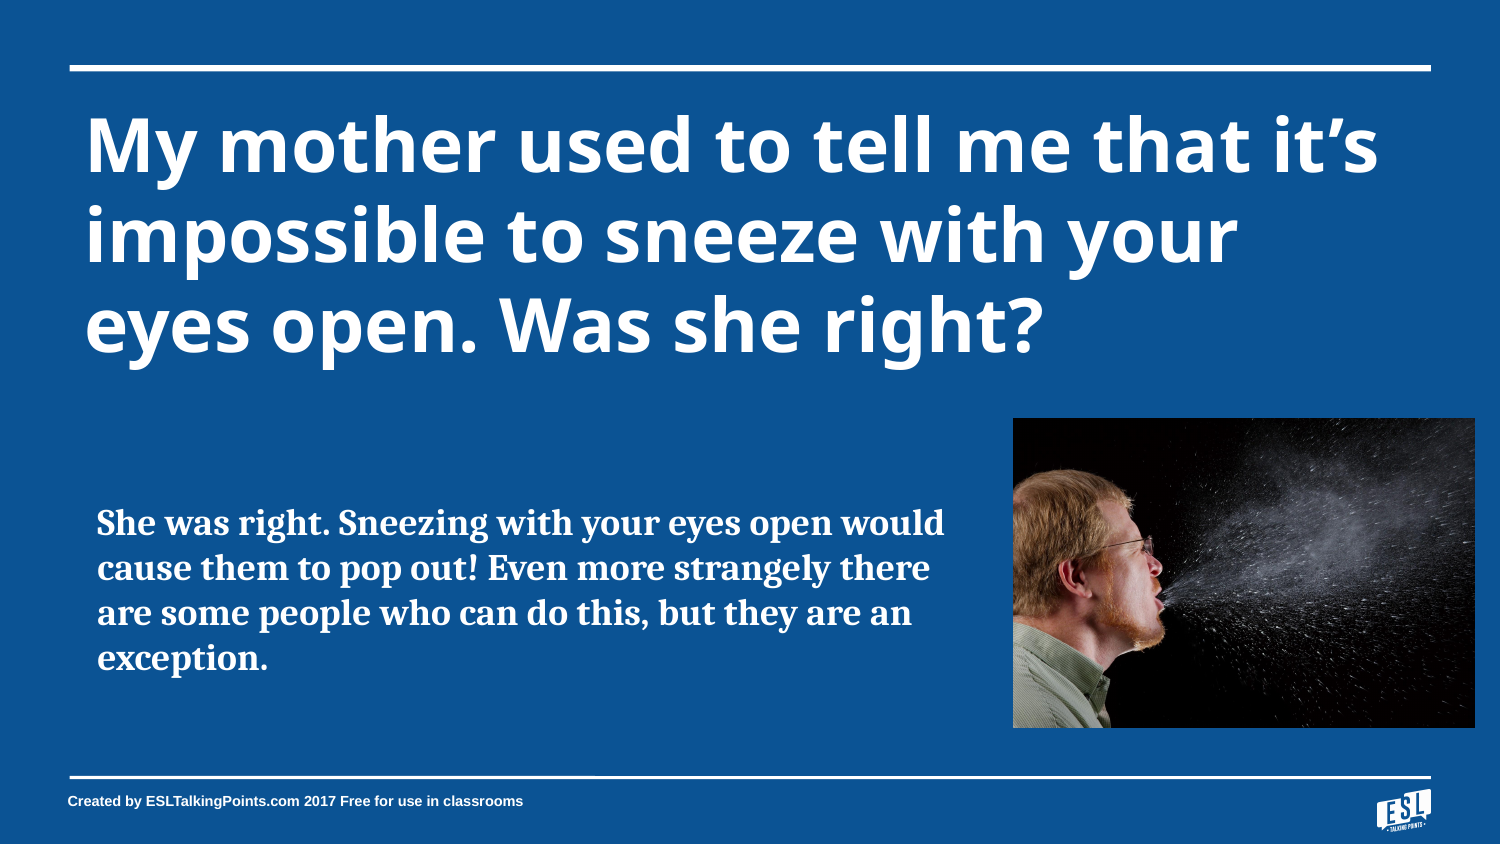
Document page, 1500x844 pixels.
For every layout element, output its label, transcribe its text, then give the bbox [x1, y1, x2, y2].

title My mother used to tell me that it’s impossible to sneeze with your eyes open. Was she right? [69, 82, 1431, 394]
picture [1377, 789, 1431, 832]
title She was right. Sneezing with your eyes open would cause them to pop out! Even more strangely there are some people who can do this, but they are an exception. [82, 483, 989, 740]
text_box Created by ESLTalkingPoints.com 2017 Free for use in classrooms [52, 779, 1070, 822]
picture [1013, 418, 1475, 728]
